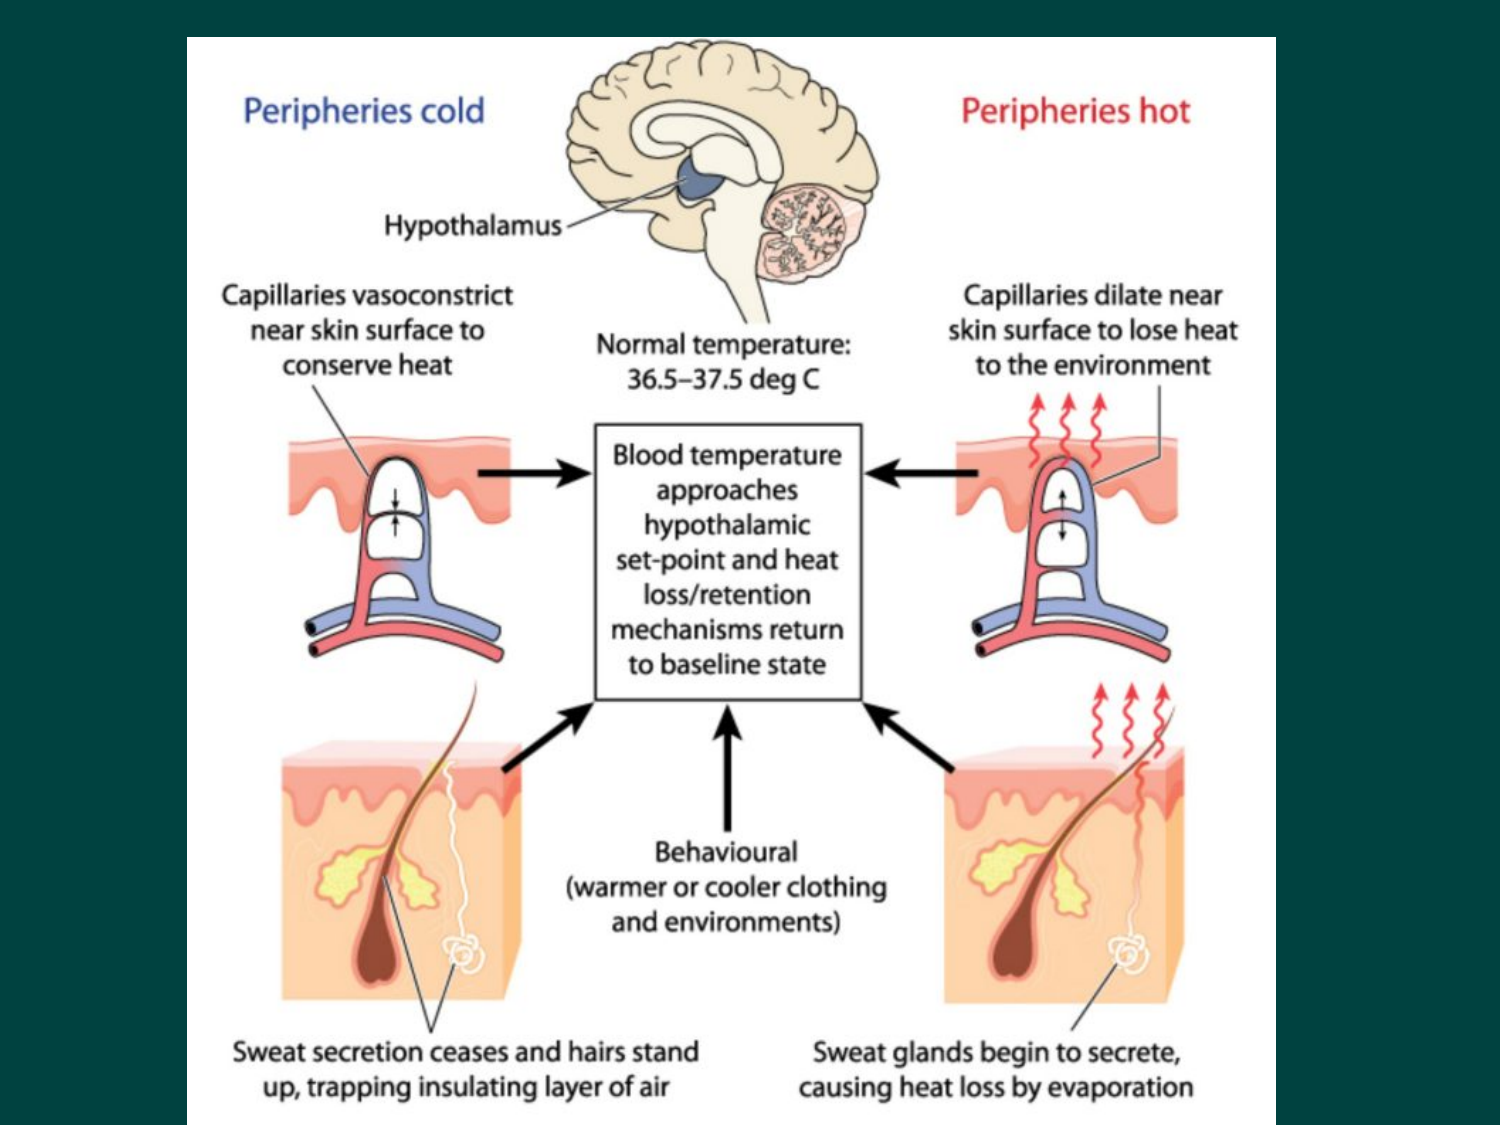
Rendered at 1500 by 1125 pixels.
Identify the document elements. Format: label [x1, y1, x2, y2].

picture [187, 37, 1276, 1125]
